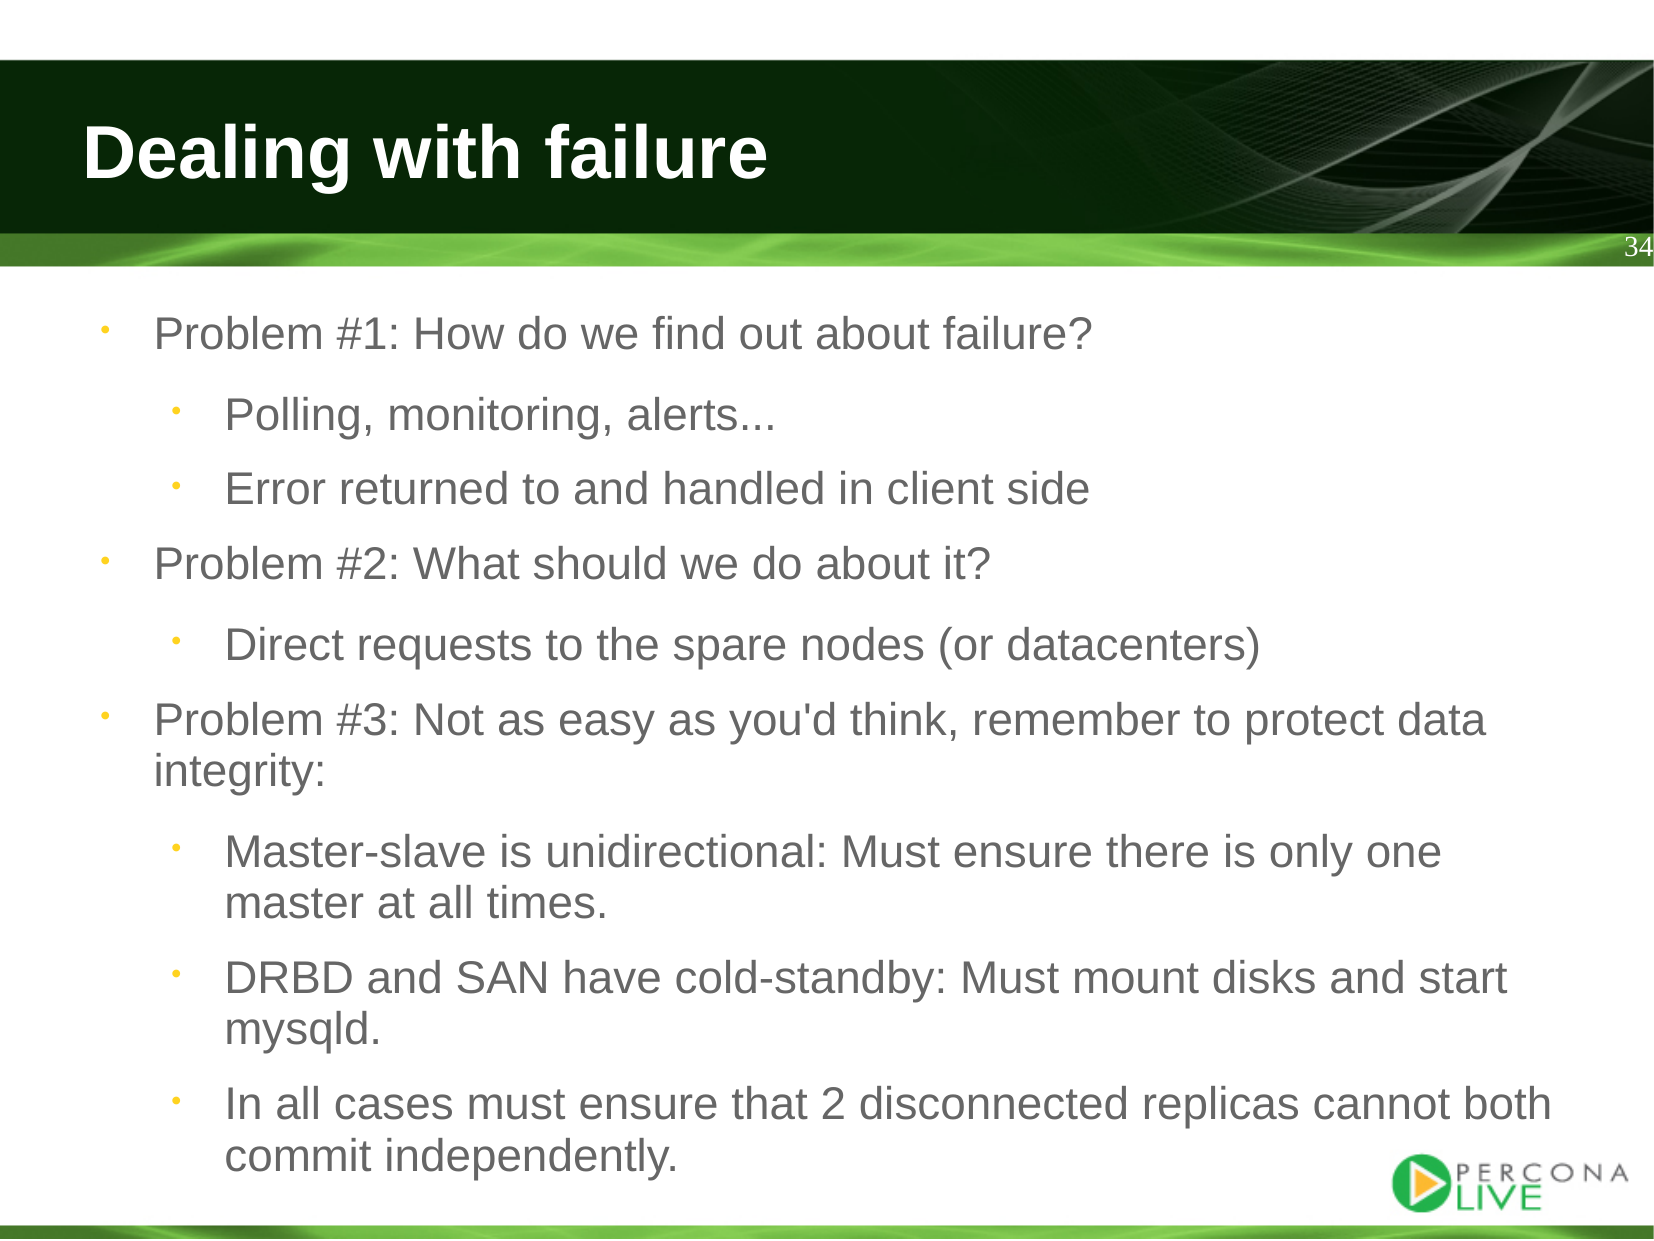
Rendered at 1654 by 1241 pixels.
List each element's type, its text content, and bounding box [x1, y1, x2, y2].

list Problem #1: How do we find out about failure? Polling, monitoring, alerts... Error returned to and handled in client side Problem #2: What should we do about it? Direct requests to the spare nodes (or datacenters) Problem #3: Not as easy as you'd think, remember to protect data integrity: Master-slave is unidirectional: Must ensure there is only one master at all times. DRBD and SAN have cold-standby: Must mount disks and start mysqld. In all cases must ensure that 2 disconnected replicas cannot both commit independently. [82, 307, 1571, 1181]
title Dealing with failure [82, 49, 1571, 257]
picture [0, 1, 1654, 1239]
